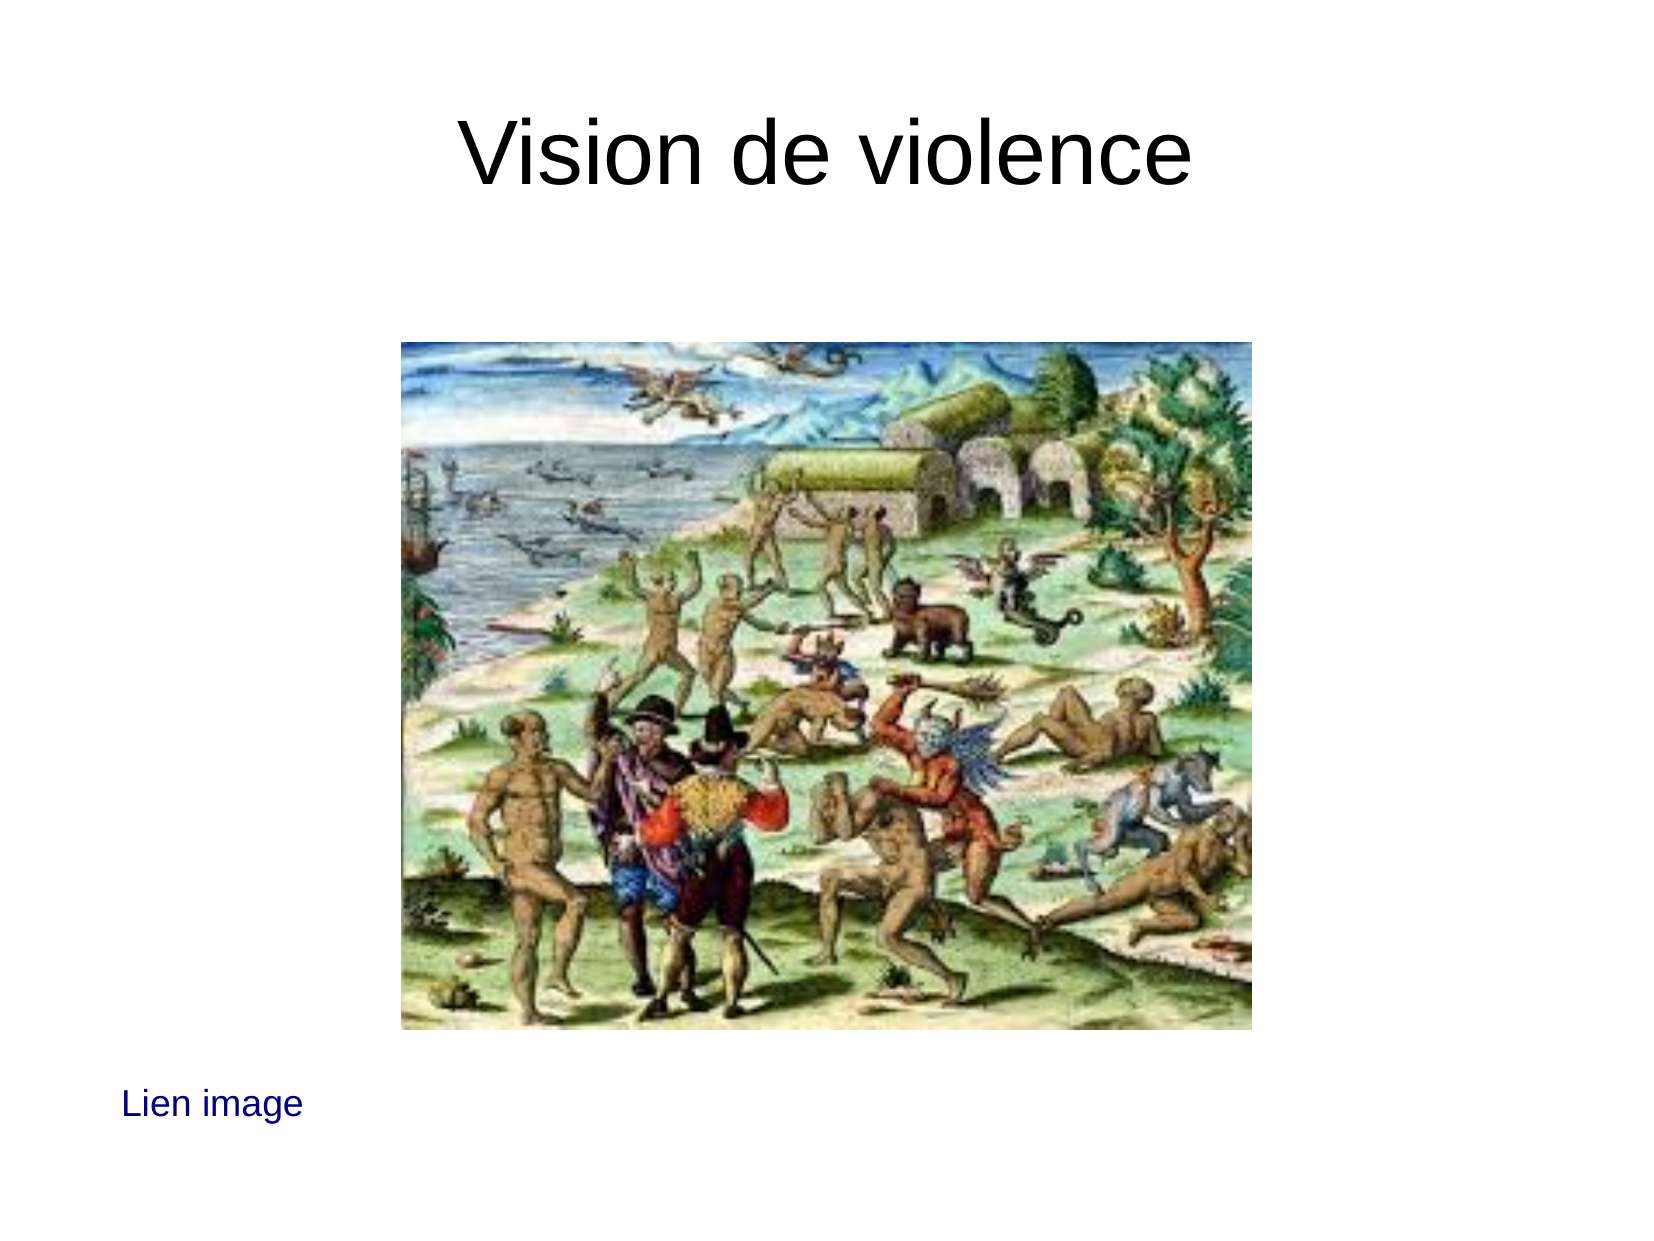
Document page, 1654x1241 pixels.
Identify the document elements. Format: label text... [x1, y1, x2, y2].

title Vision de violence [82, 49, 1571, 257]
picture [401, 342, 1252, 1030]
text_box Lien image [106, 1074, 638, 1132]
